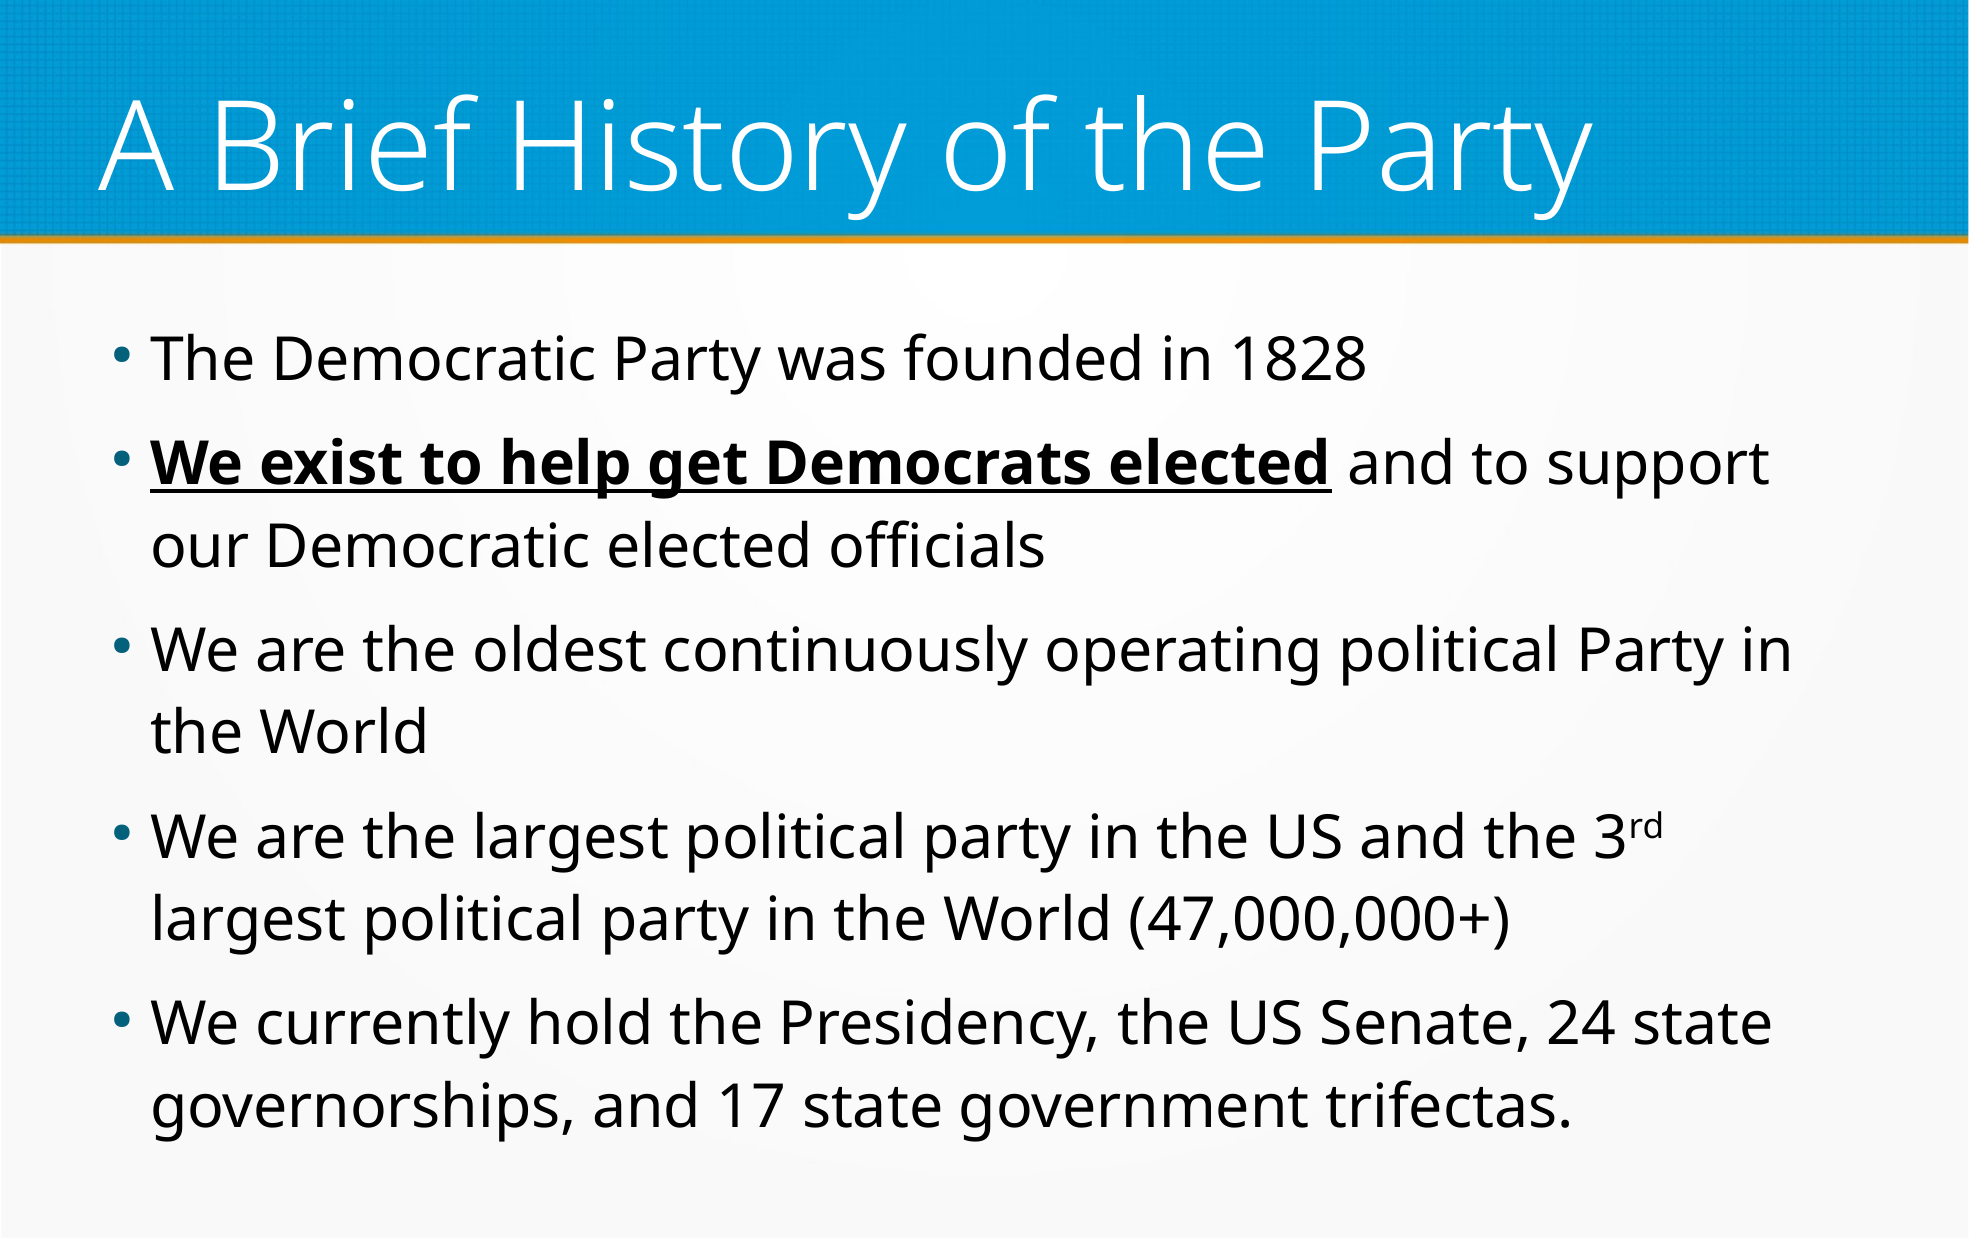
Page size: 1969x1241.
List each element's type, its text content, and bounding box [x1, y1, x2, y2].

list The Democratic Party was founded in 1828 We exist to help get Democrats elected and to support our Democratic elected officials We are the oldest continuously operating political Party in the World We are the largest political party in the US and the 3rd largest political party in the World (47,000,000+) We currently hold the Presidency, the US Senate, 24 state governorships, and 17 state government trifectas. [98, 315, 1861, 1156]
title A Brief History of the Party [98, 19, 1870, 227]
picture [0, 233, 1969, 1241]
